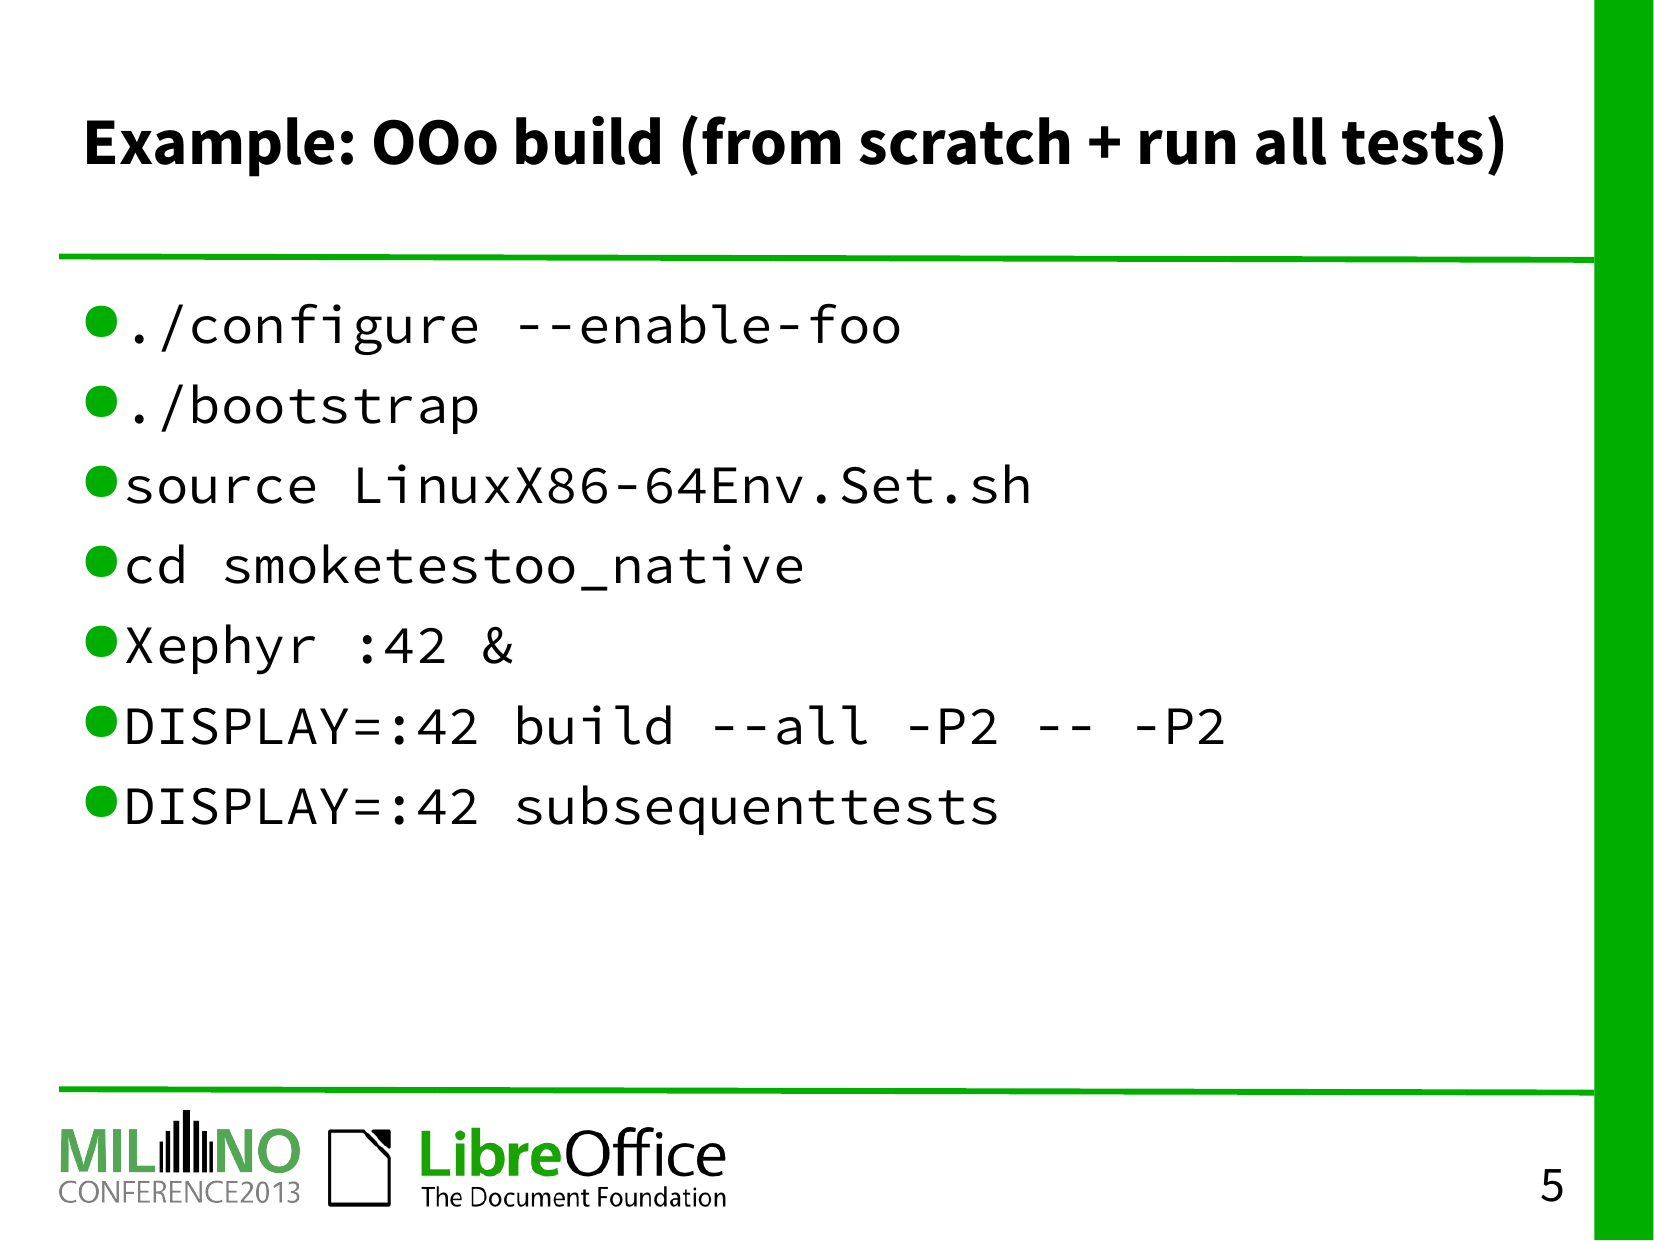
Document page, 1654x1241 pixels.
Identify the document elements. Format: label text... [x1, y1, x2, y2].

title Example: OOo build (from scratch + run all tests) [47, 66, 1583, 215]
picture [59, 1093, 756, 1241]
list ./configure --enable-foo ./bootstrap source LinuxX86-64Env.Set.sh cd smoketestoo_native Xephyr :42 & DISPLAY=:42 build --all -P2 -- -P2 DISPLAY=:42 subsequenttests [35, 290, 1524, 1010]
